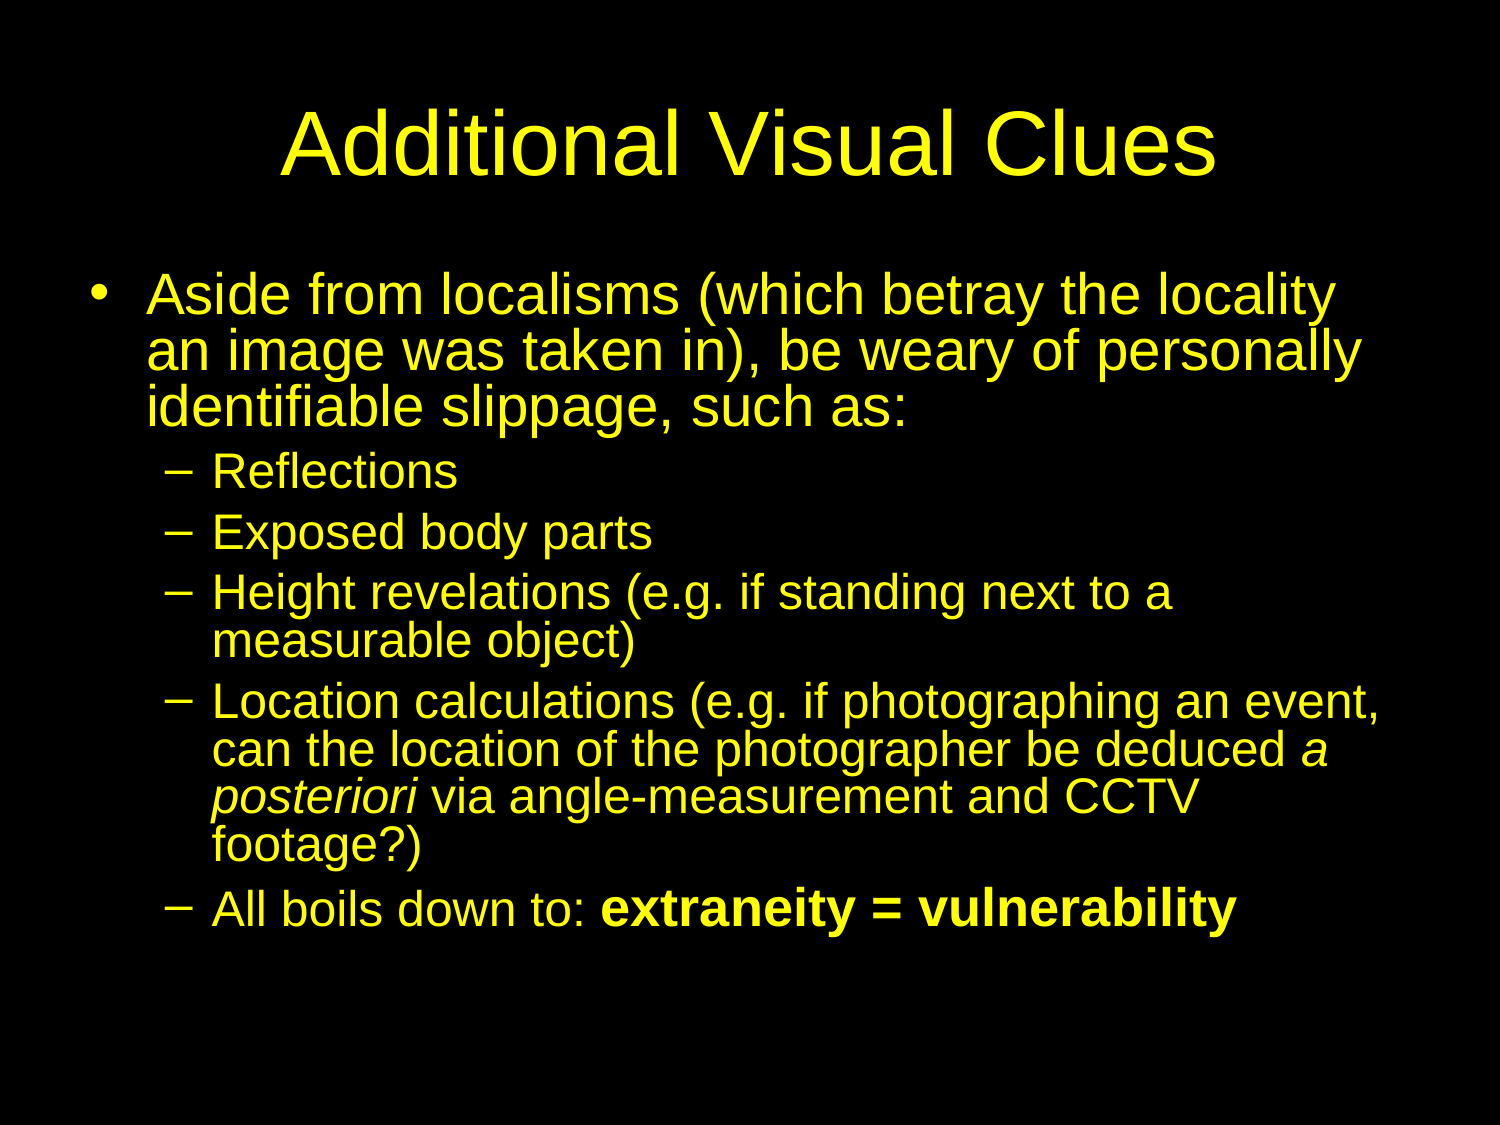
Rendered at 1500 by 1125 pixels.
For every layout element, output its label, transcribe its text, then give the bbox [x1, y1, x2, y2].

title Additional Visual Clues [75, 45, 1426, 233]
list Aside from localisms (which betray the locality an image was taken in), be weary of personally identifiable slippage, such as: Reflections Exposed body parts Height revelations (e.g. if standing next to a measurable object) Location calculations (e.g. if photographing an event, can the location of the photographer be deduced a posteriori via angle-measurement and CCTV footage?) All boils down to: extraneity = vulnerability [75, 262, 1426, 1006]
